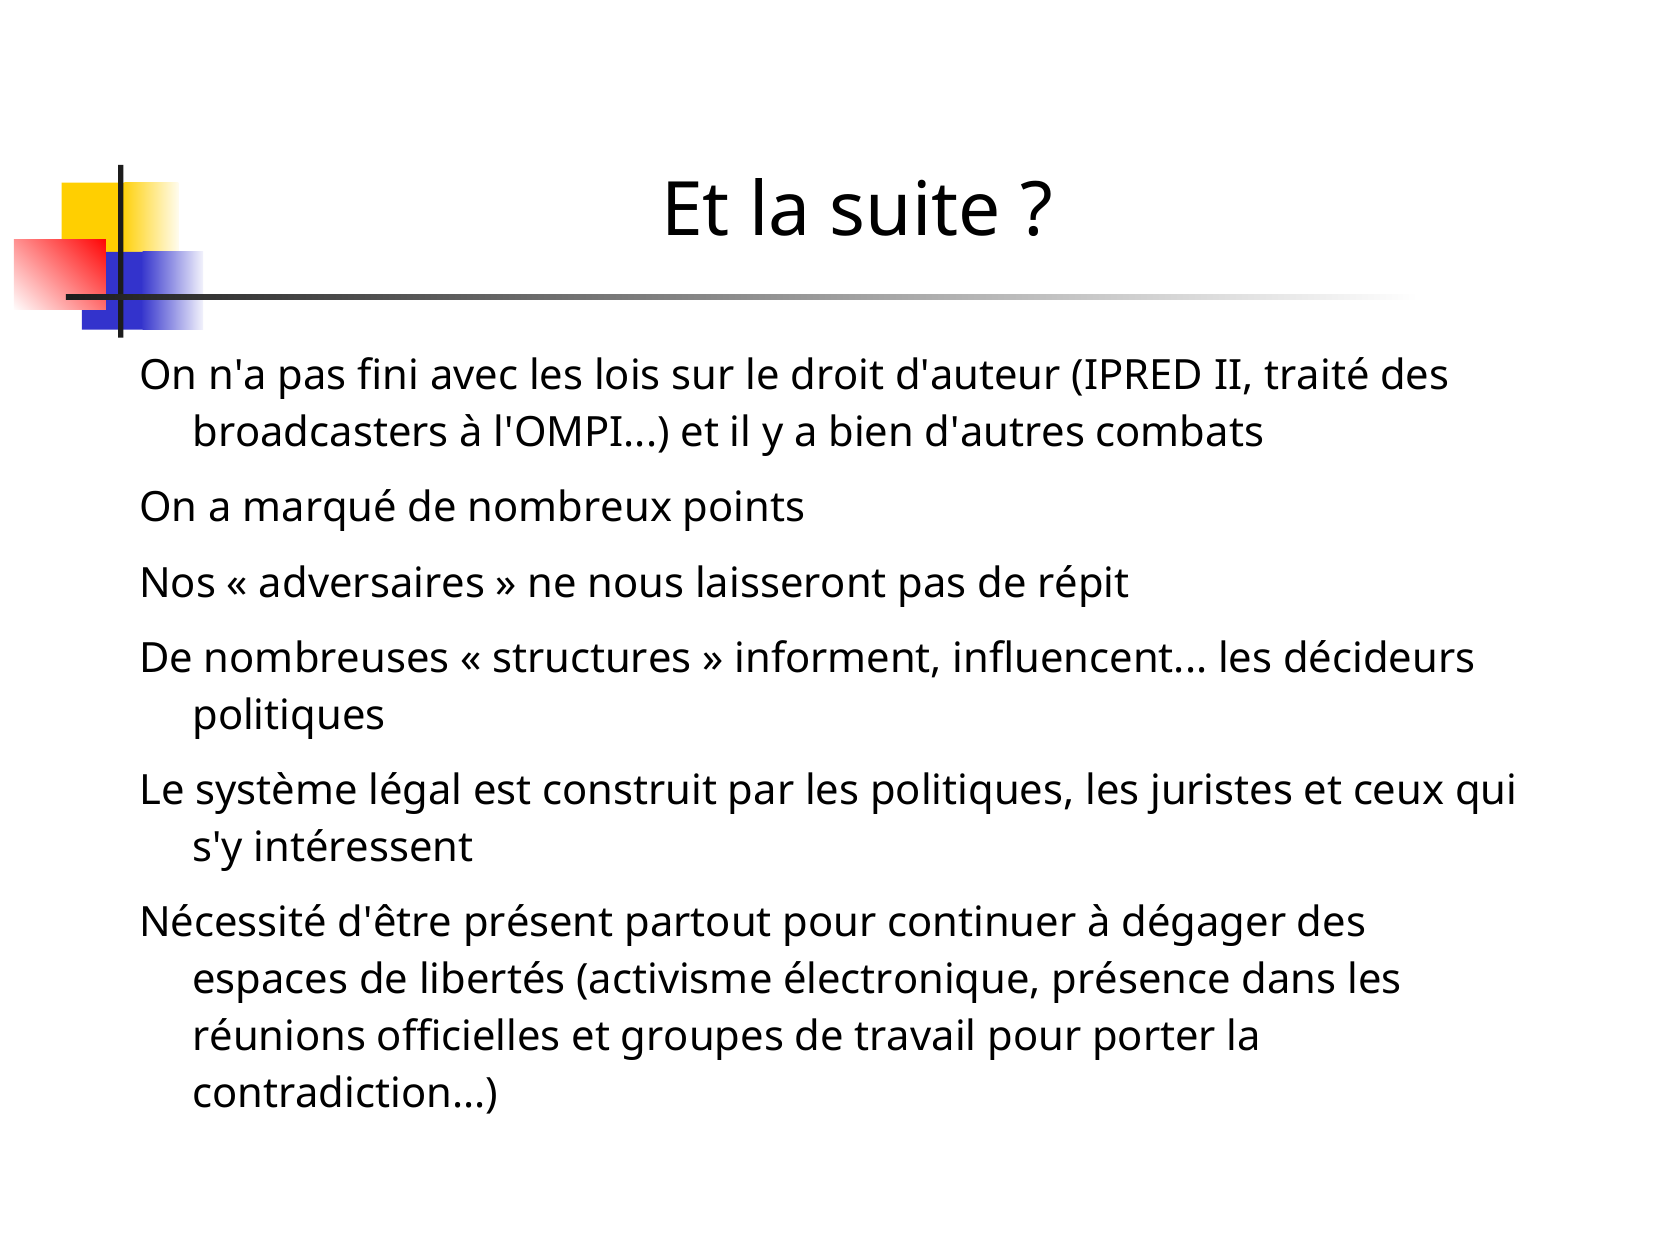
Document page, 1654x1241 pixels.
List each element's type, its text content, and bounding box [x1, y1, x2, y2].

title Et la suite ? [121, 102, 1534, 311]
list On n'a pas fini avec les lois sur le droit d'auteur (IPRED II, traité des broadcasters à l'OMPI...) et il y a bien d'autres combats On a marqué de nombreux points Nos « adversaires » ne nous laisseront pas de répit De nombreuses « structures » informent, influencent... les décideurs politiques Le système légal est construit par les politiques, les juristes et ceux qui s'y intéressent Nécessité d'être présent partout pour continuer à dégager des espaces de libertés (activisme électronique, présence dans les réunions officielles et groupes de travail pour porter la contradiction...) [121, 344, 1534, 1127]
